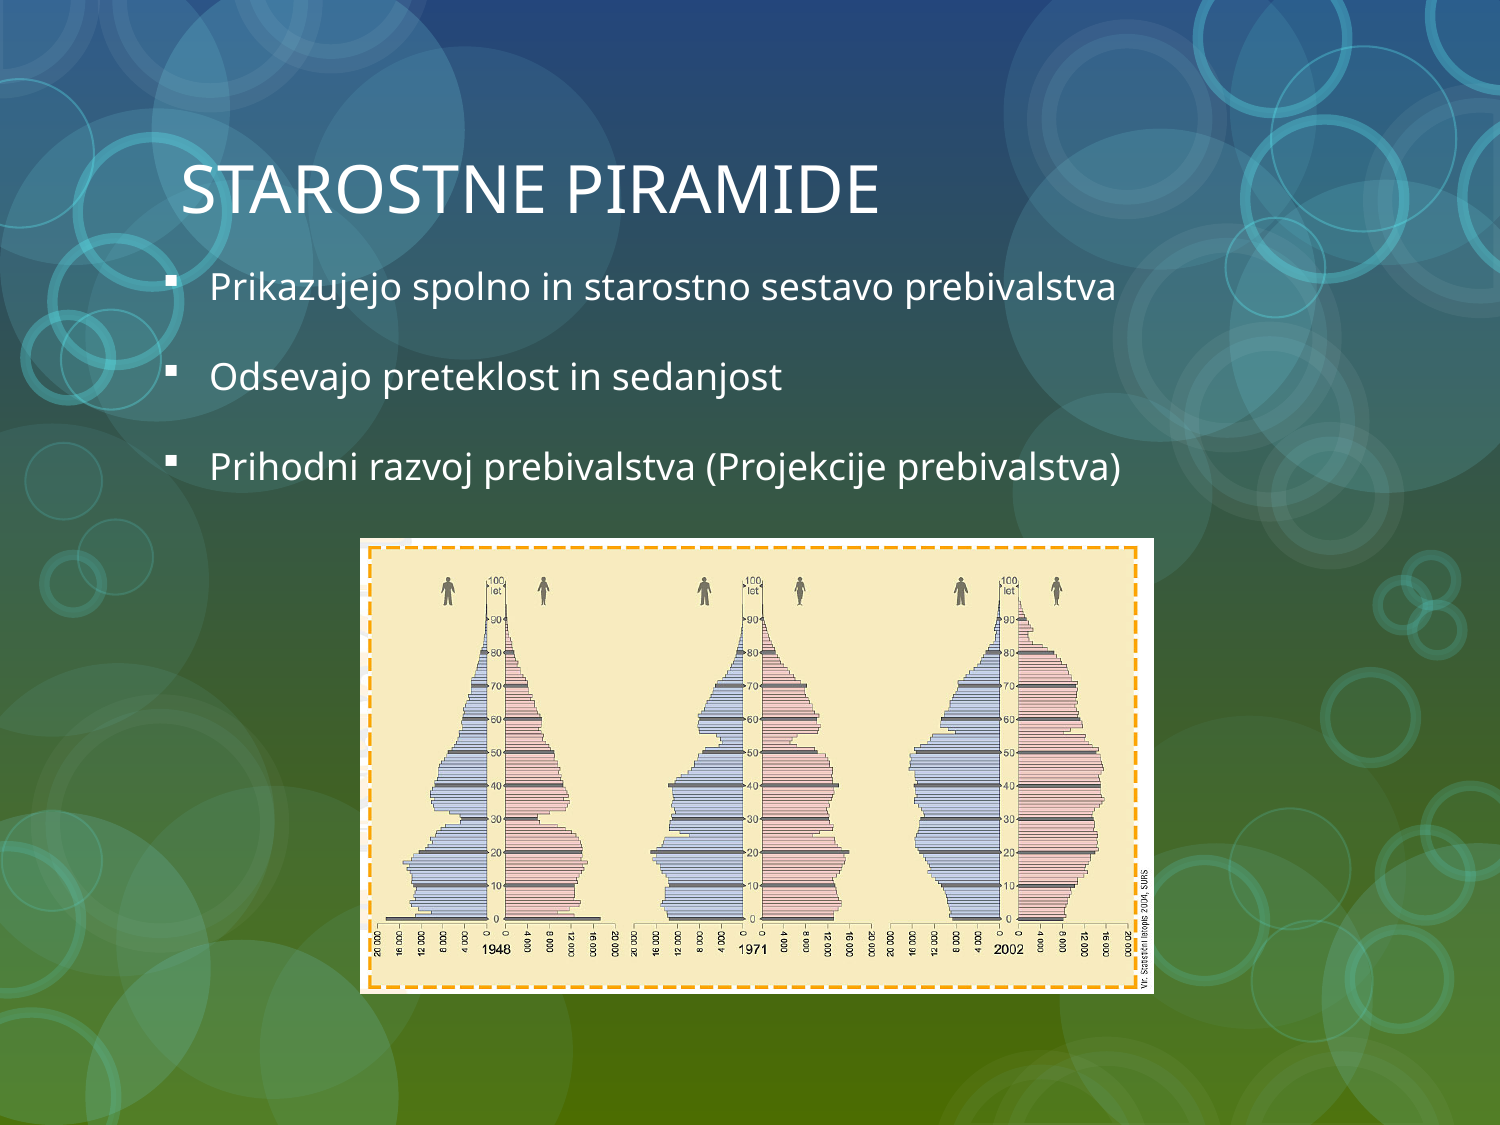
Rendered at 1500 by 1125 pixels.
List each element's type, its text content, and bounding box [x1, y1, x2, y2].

title STAROSTNE PIRAMIDE [165, 110, 1335, 263]
text_box Prikazujejo spolno in starostno sestavo prebivalstva Odsevajo preteklost in sedanjost Prihodni razvoj prebivalstva (Projekcije prebivalstva) [147, 255, 1317, 496]
picture [360, 538, 1154, 994]
